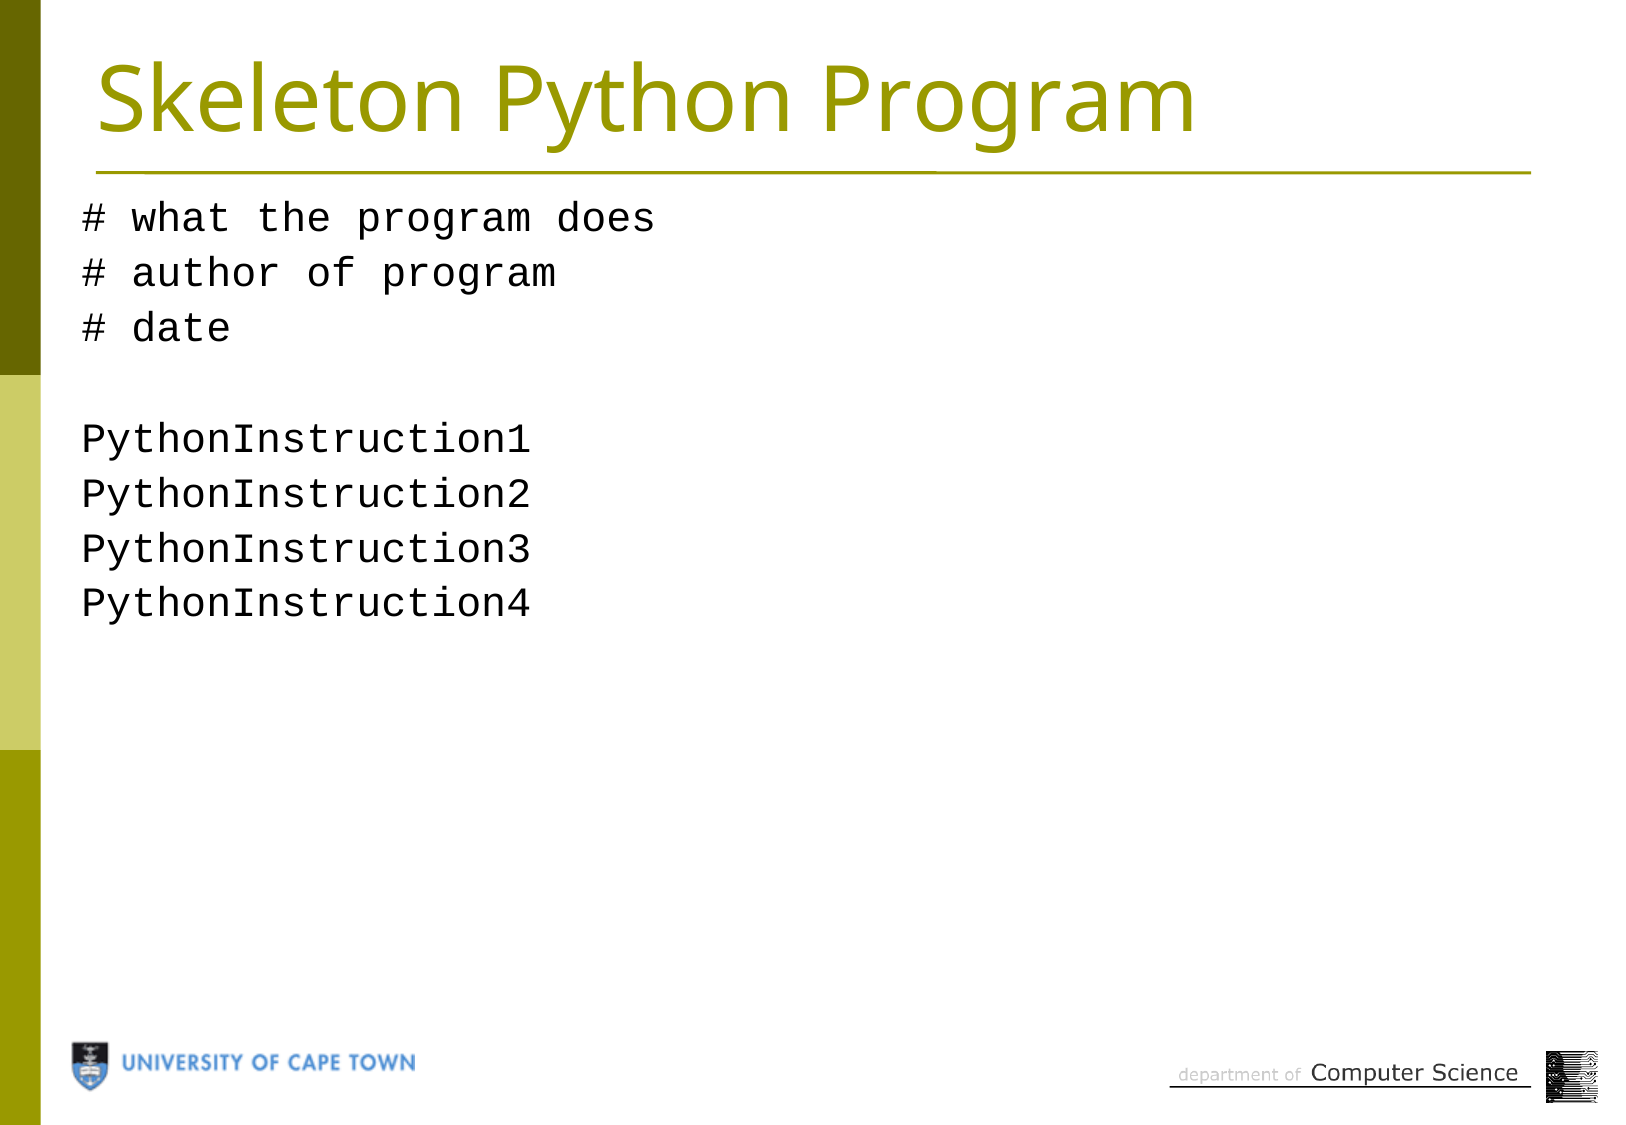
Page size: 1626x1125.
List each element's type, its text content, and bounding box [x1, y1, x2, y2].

title Skeleton Python Program [81, 21, 1543, 180]
picture [61, 1024, 415, 1103]
text_box # what the program does # author of program # date PythonInstruction1 PythonInstruction2 PythonInstruction3 PythonInstruction4 [81, 196, 1543, 1005]
picture [1546, 1051, 1598, 1103]
picture [1169, 1043, 1532, 1091]
